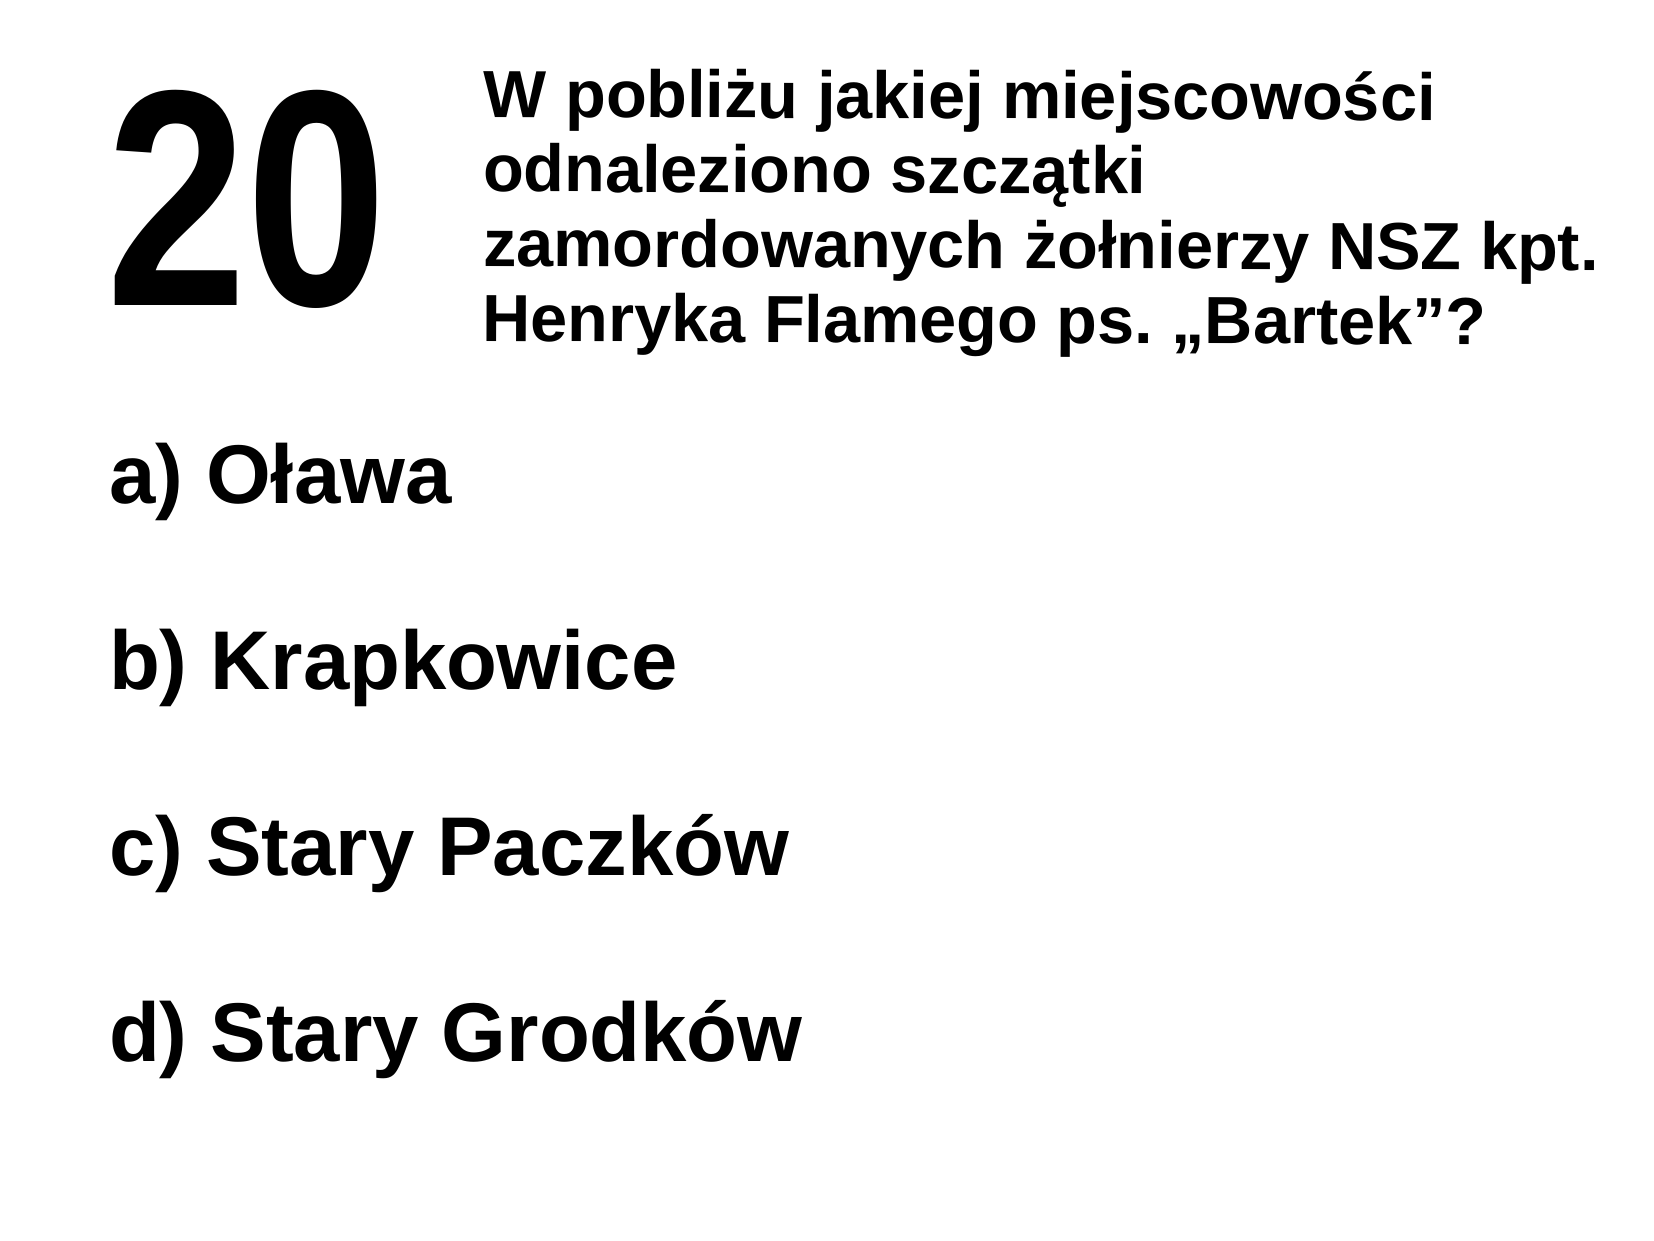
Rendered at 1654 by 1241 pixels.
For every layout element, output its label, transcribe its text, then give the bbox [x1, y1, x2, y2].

text_box 20 [291, 123, 341, 275]
text_box 20 [8, 9, 485, 308]
text_box W pobliżu jakiej miejscowości odnaleziono szczątki zamordowanych żołnierzy NSZ kpt. Henryka Flamego ps. „Bartek”? [482, 56, 1615, 372]
text_box a) Oława b) Krapkowice c) Stary Paczków d) Stary Grodków [94, 420, 1453, 1158]
